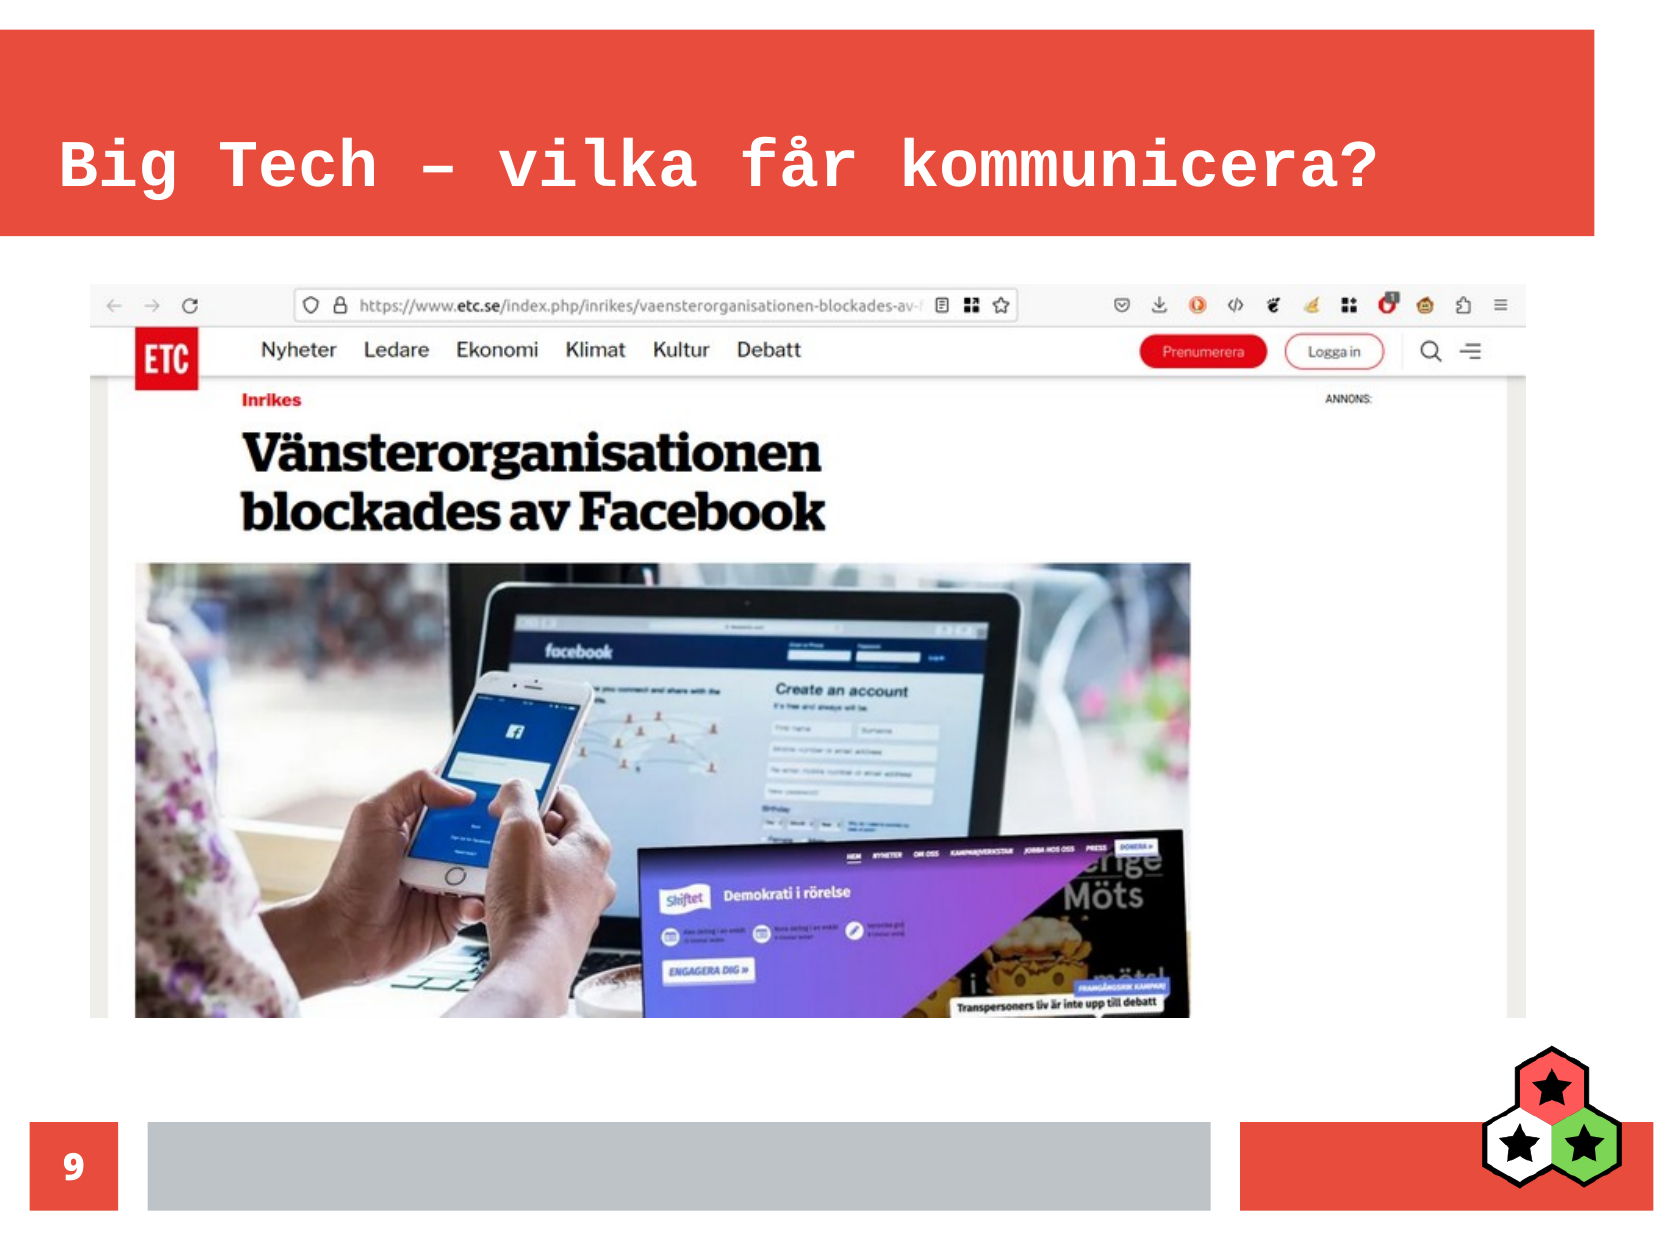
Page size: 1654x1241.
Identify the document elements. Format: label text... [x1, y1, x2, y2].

title Big Tech – vilka får kommunicera? [59, 59, 1595, 207]
picture [90, 284, 1526, 1018]
picture [1463, 1028, 1640, 1205]
